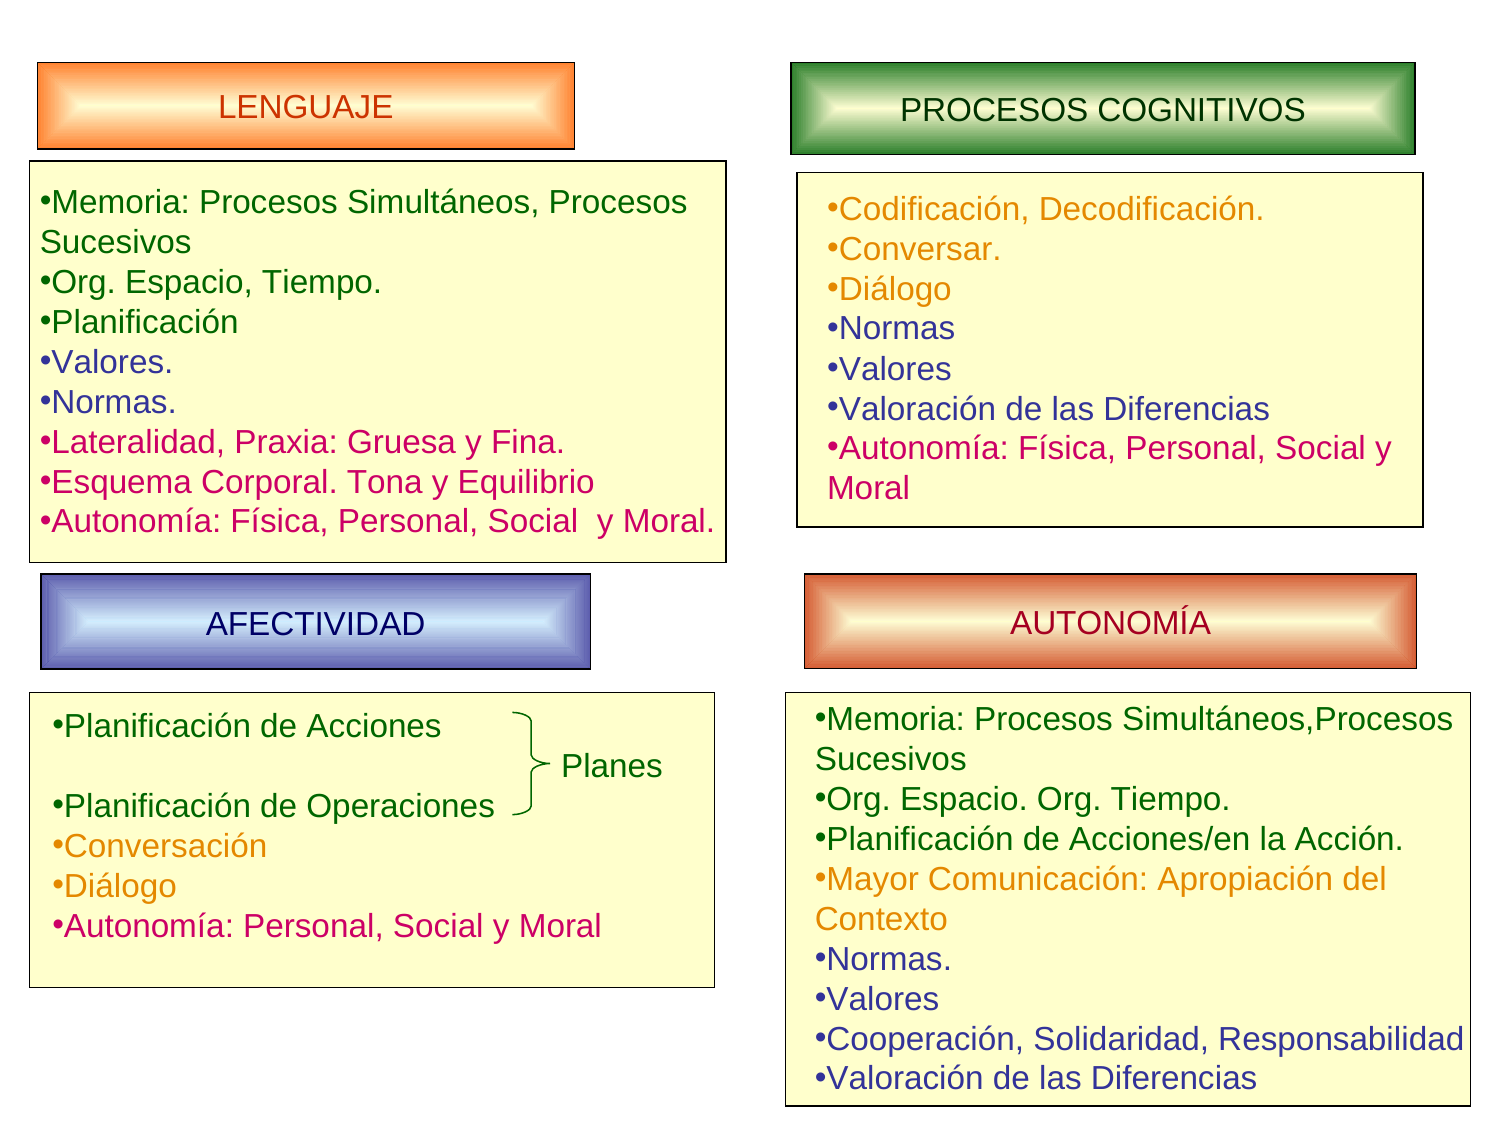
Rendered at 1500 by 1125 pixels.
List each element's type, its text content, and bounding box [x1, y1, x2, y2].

text_box Memoria: Procesos Simultáneos, Procesos Sucesivos Org. Espacio, Tiempo. Planificación Valores. Normas. Lateralidad, Praxia: Gruesa y Fina. Esquema Corporal. Tona y Equilibrio Autonomía: Física, Personal, Social y Moral. [24, 172, 776, 588]
text_box [785, 692, 1471, 1106]
text_box AFECTIVIDAD [41, 574, 591, 670]
text_box Codificación, Decodificación. Conversar. Diálogo Normas Valores Valoración de las Diferencias Autonomía: Física, Personal, Social y Moral [812, 179, 1450, 515]
text_box Planificación de Acciones Planes Planificación de Operaciones Conversación Diálogo Autonomía: Personal, Social y Moral [37, 696, 750, 952]
text_box PROCESOS COGNITIVOS [791, 62, 1416, 155]
text_box [29, 160, 727, 172]
text_box Memoria: Procesos Simultáneos,Procesos Sucesivos Org. Espacio. Org. Tiempo. Planificación de Acciones/en la Acción. Mayor Comunicación: Apropiación del Contexto Normas. Valores Cooperación, Solidaridad, Responsabilidad Valoración de las Diferencias [799, 689, 1500, 1105]
text_box AUTONOMÍA [804, 573, 1417, 669]
text_box [797, 172, 1424, 528]
text_box [29, 692, 715, 988]
text_box LENGUAJE [37, 62, 575, 149]
